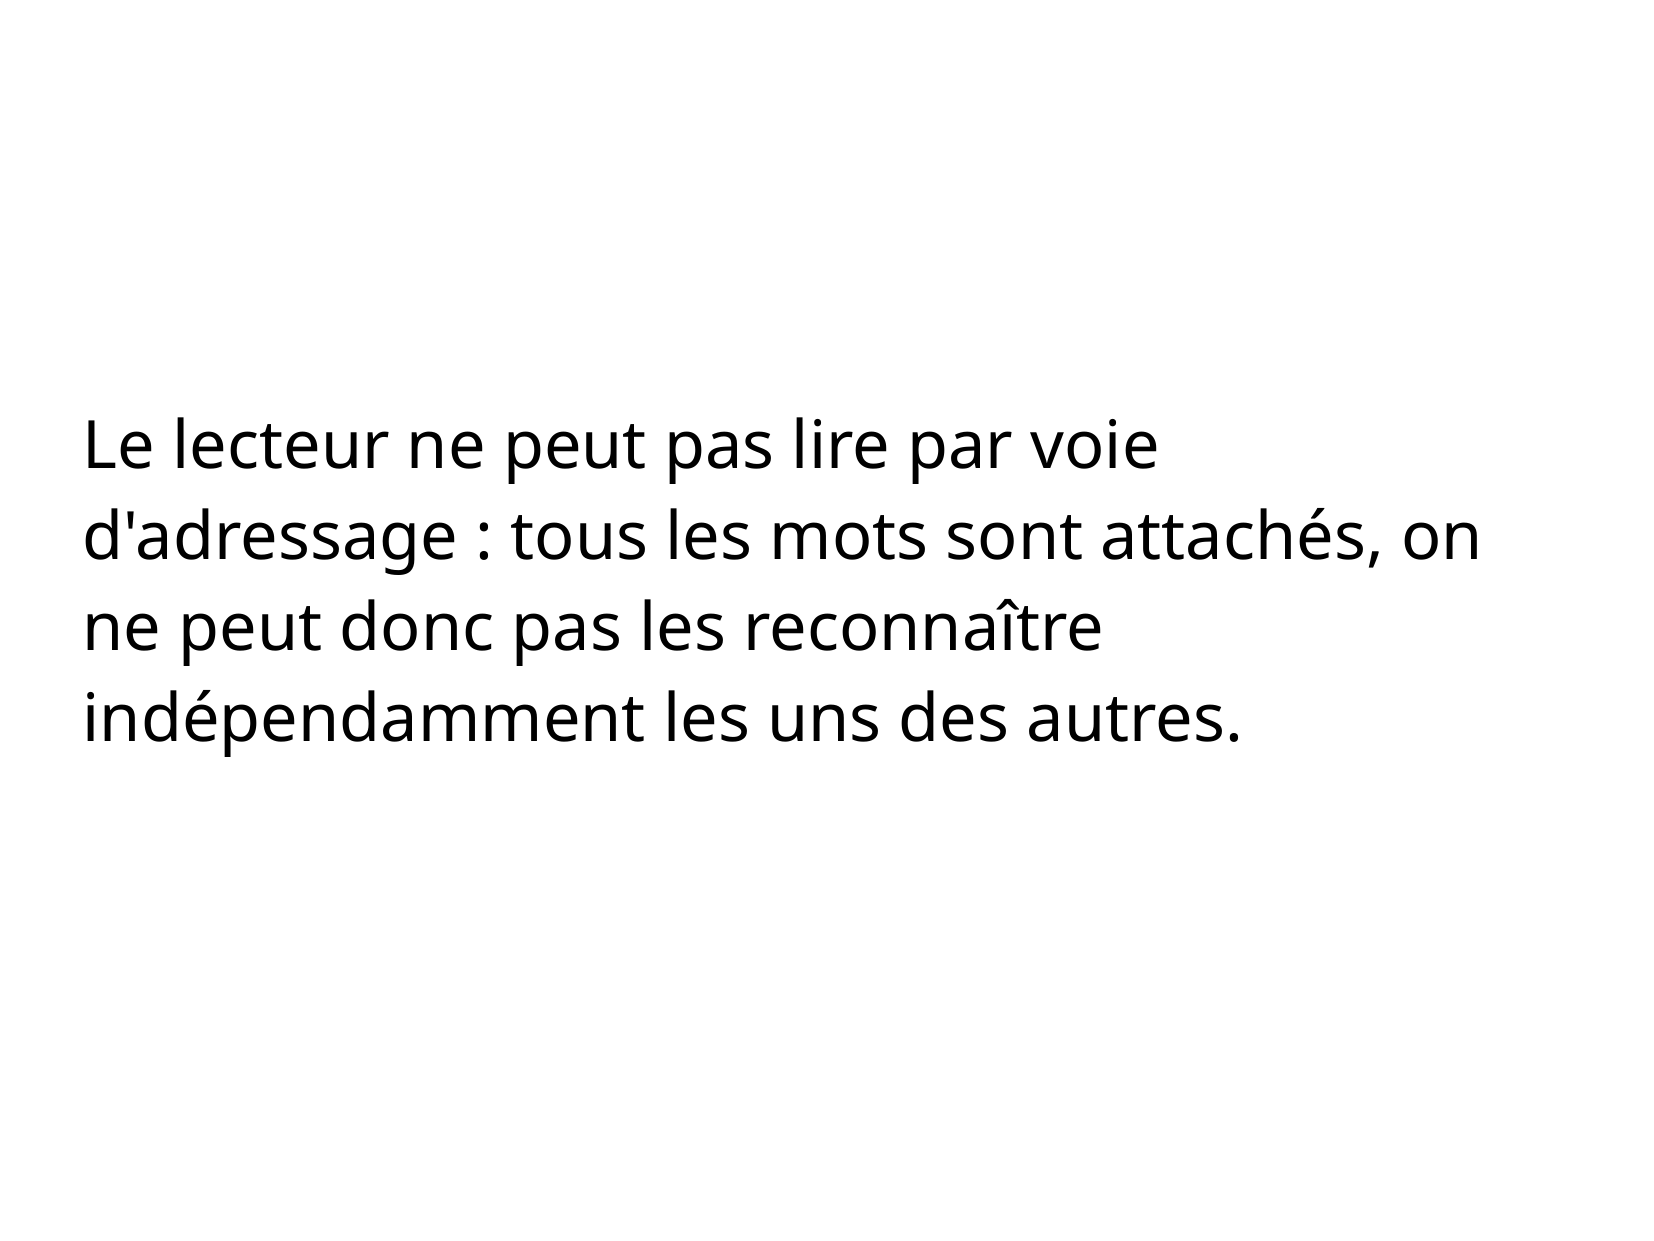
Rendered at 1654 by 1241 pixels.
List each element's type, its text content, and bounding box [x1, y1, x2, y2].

subtitle Le lecteur ne peut pas lire par voie d'adressage : tous les mots sont attachés, on ne peut donc pas les reconnaître indépendamment les uns des autres. [82, 49, 1571, 1109]
